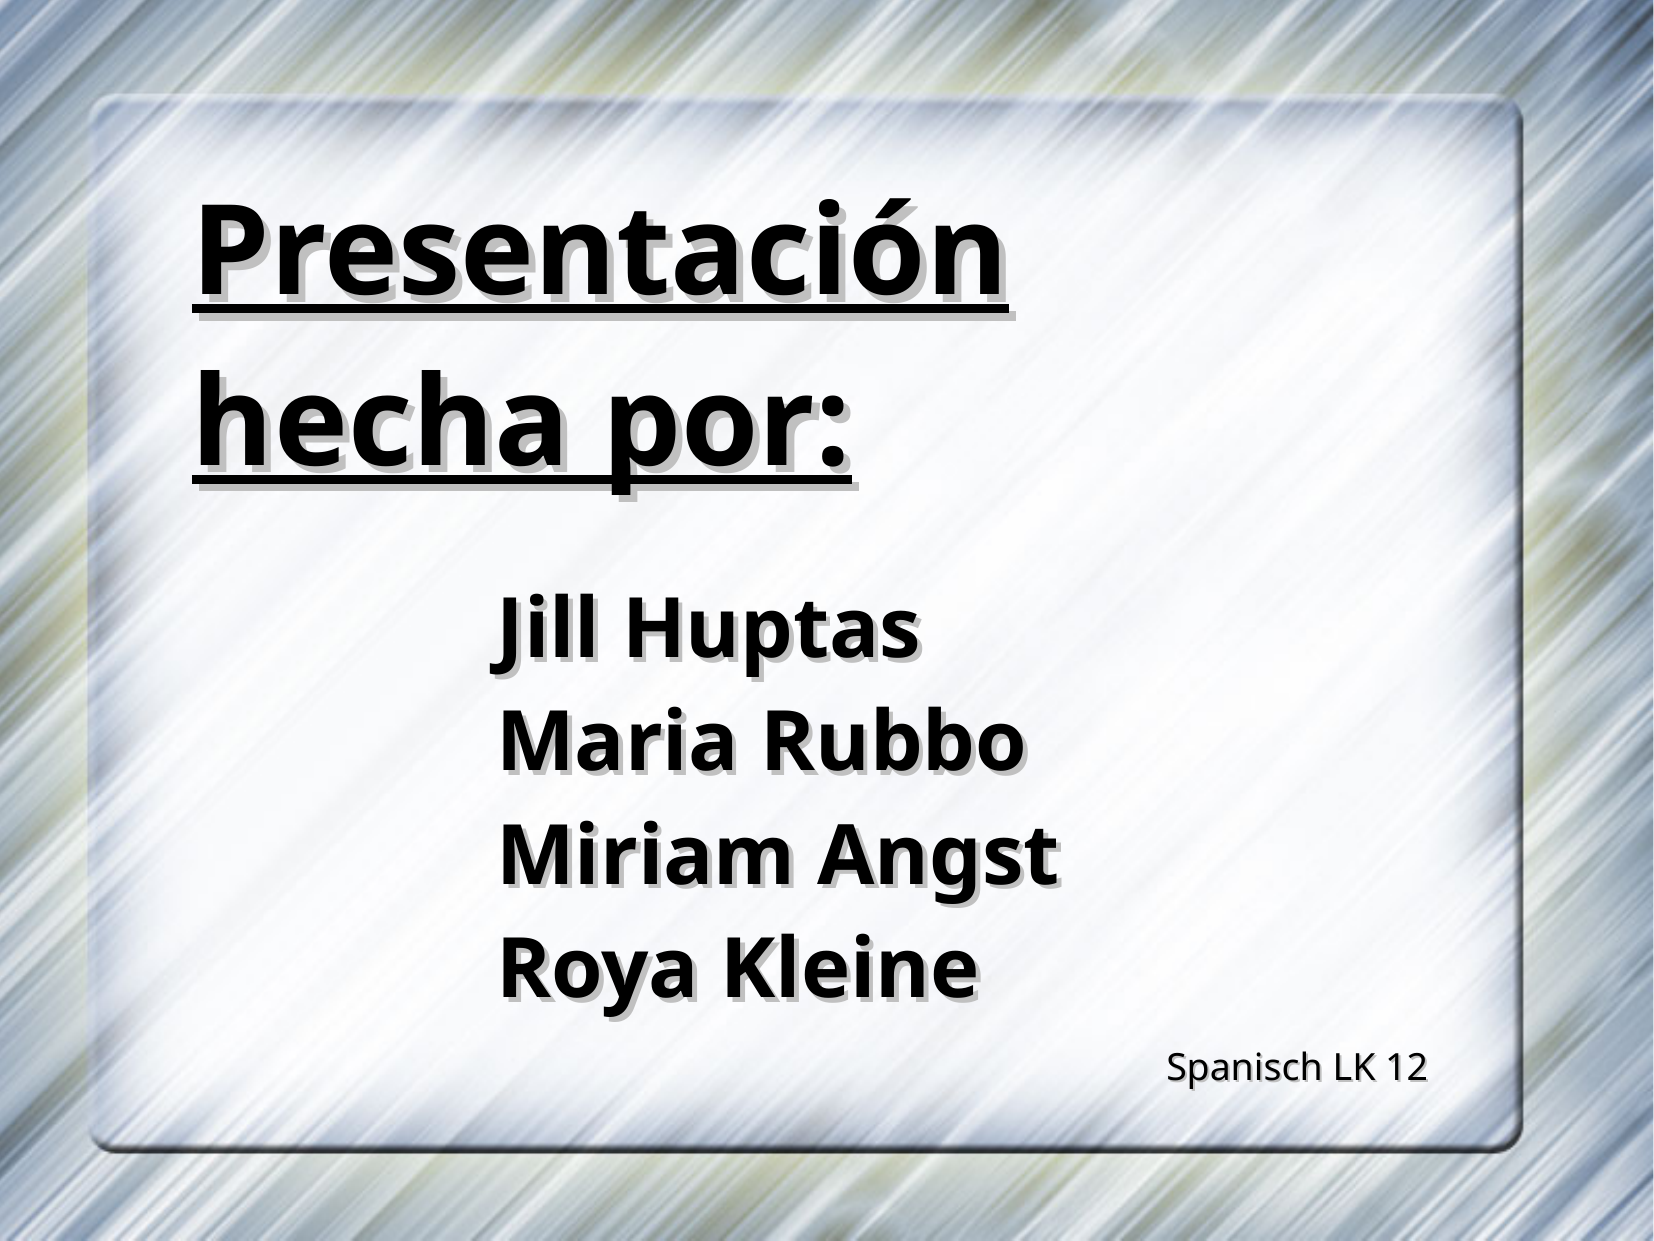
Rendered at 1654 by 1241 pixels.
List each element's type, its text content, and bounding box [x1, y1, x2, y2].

text_box Presentación hecha por: [177, 153, 1038, 655]
text_box Spanisch LK 12 [1151, 1033, 1654, 1093]
text_box Jill Huptas Maria Rubbo Miriam Angst Roya Kleine [481, 561, 1123, 978]
